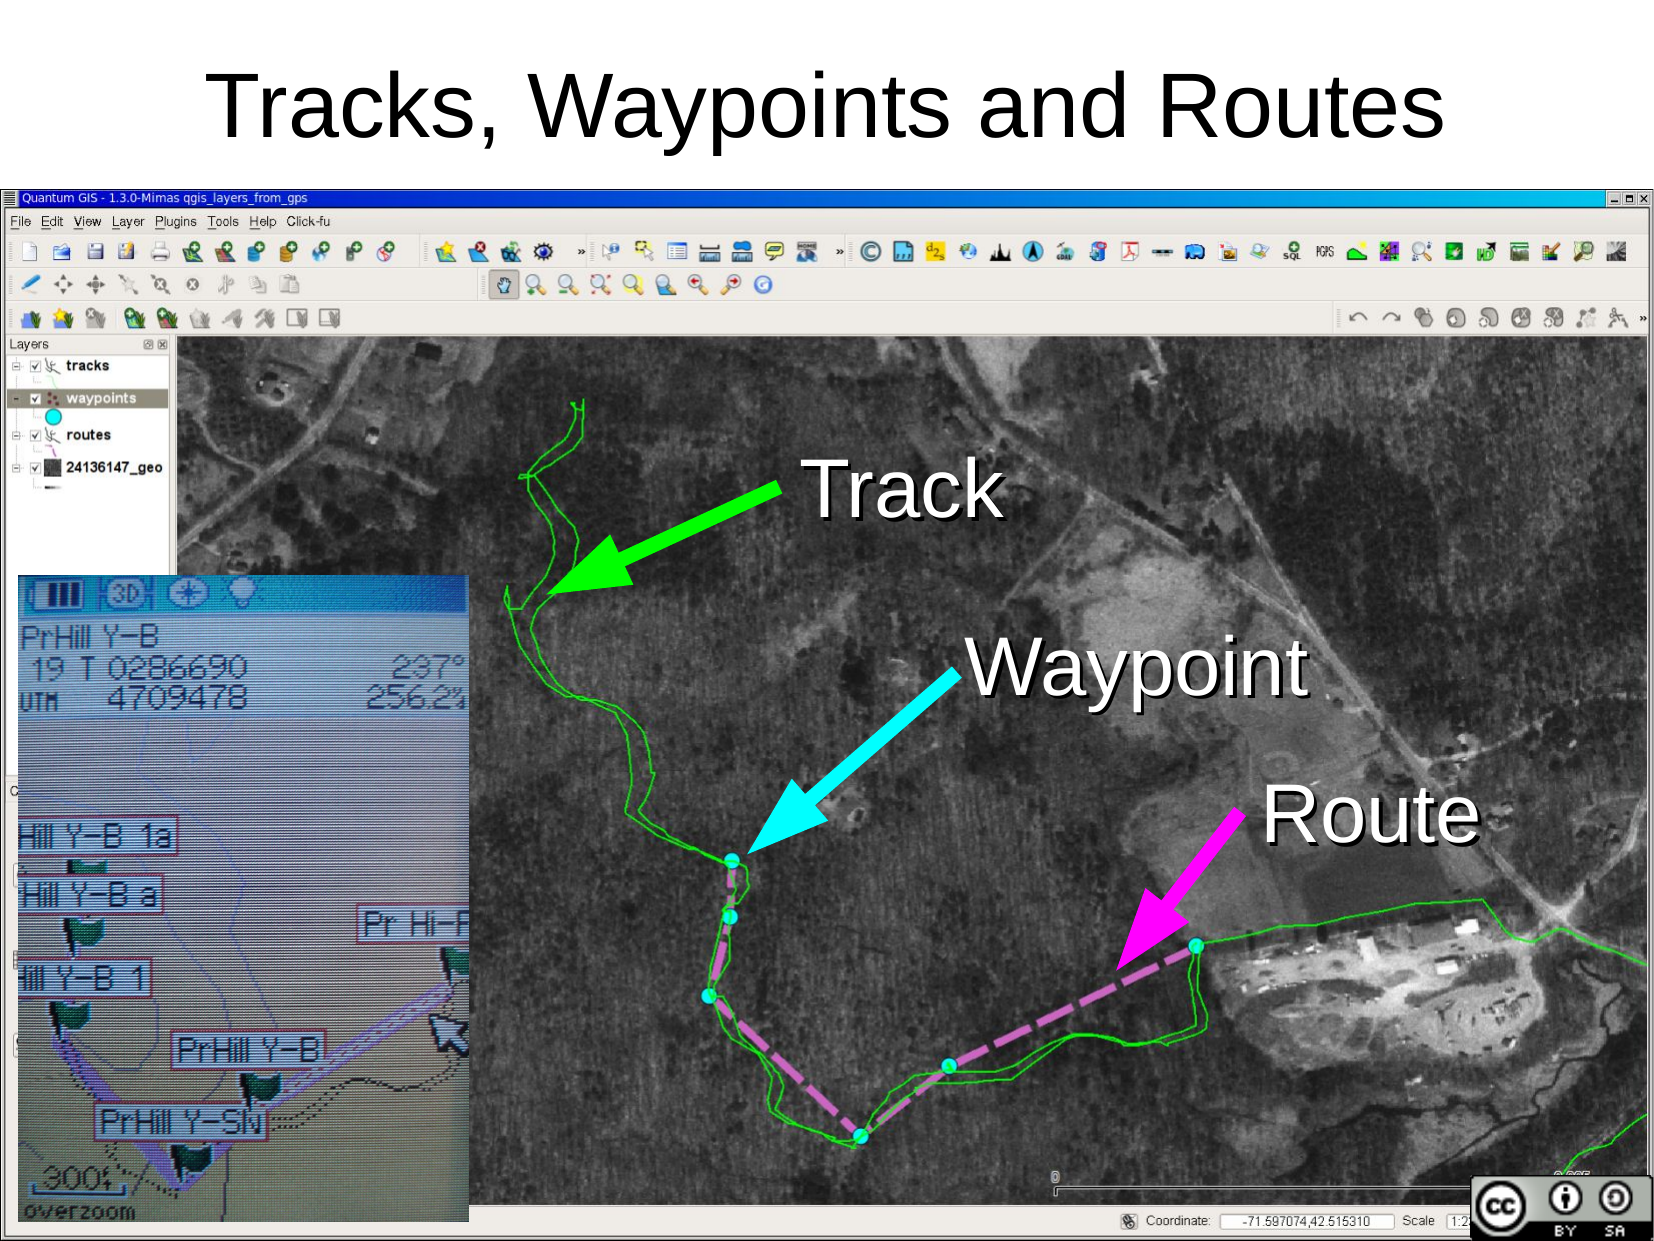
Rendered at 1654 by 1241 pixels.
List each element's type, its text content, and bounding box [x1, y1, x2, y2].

picture [0, 189, 1654, 1241]
title Tracks, Waypoints and Routes [82, 9, 1571, 189]
text_box Route [1245, 760, 1498, 868]
text_box Track [784, 435, 1023, 544]
text_box Waypoint [949, 612, 1327, 721]
